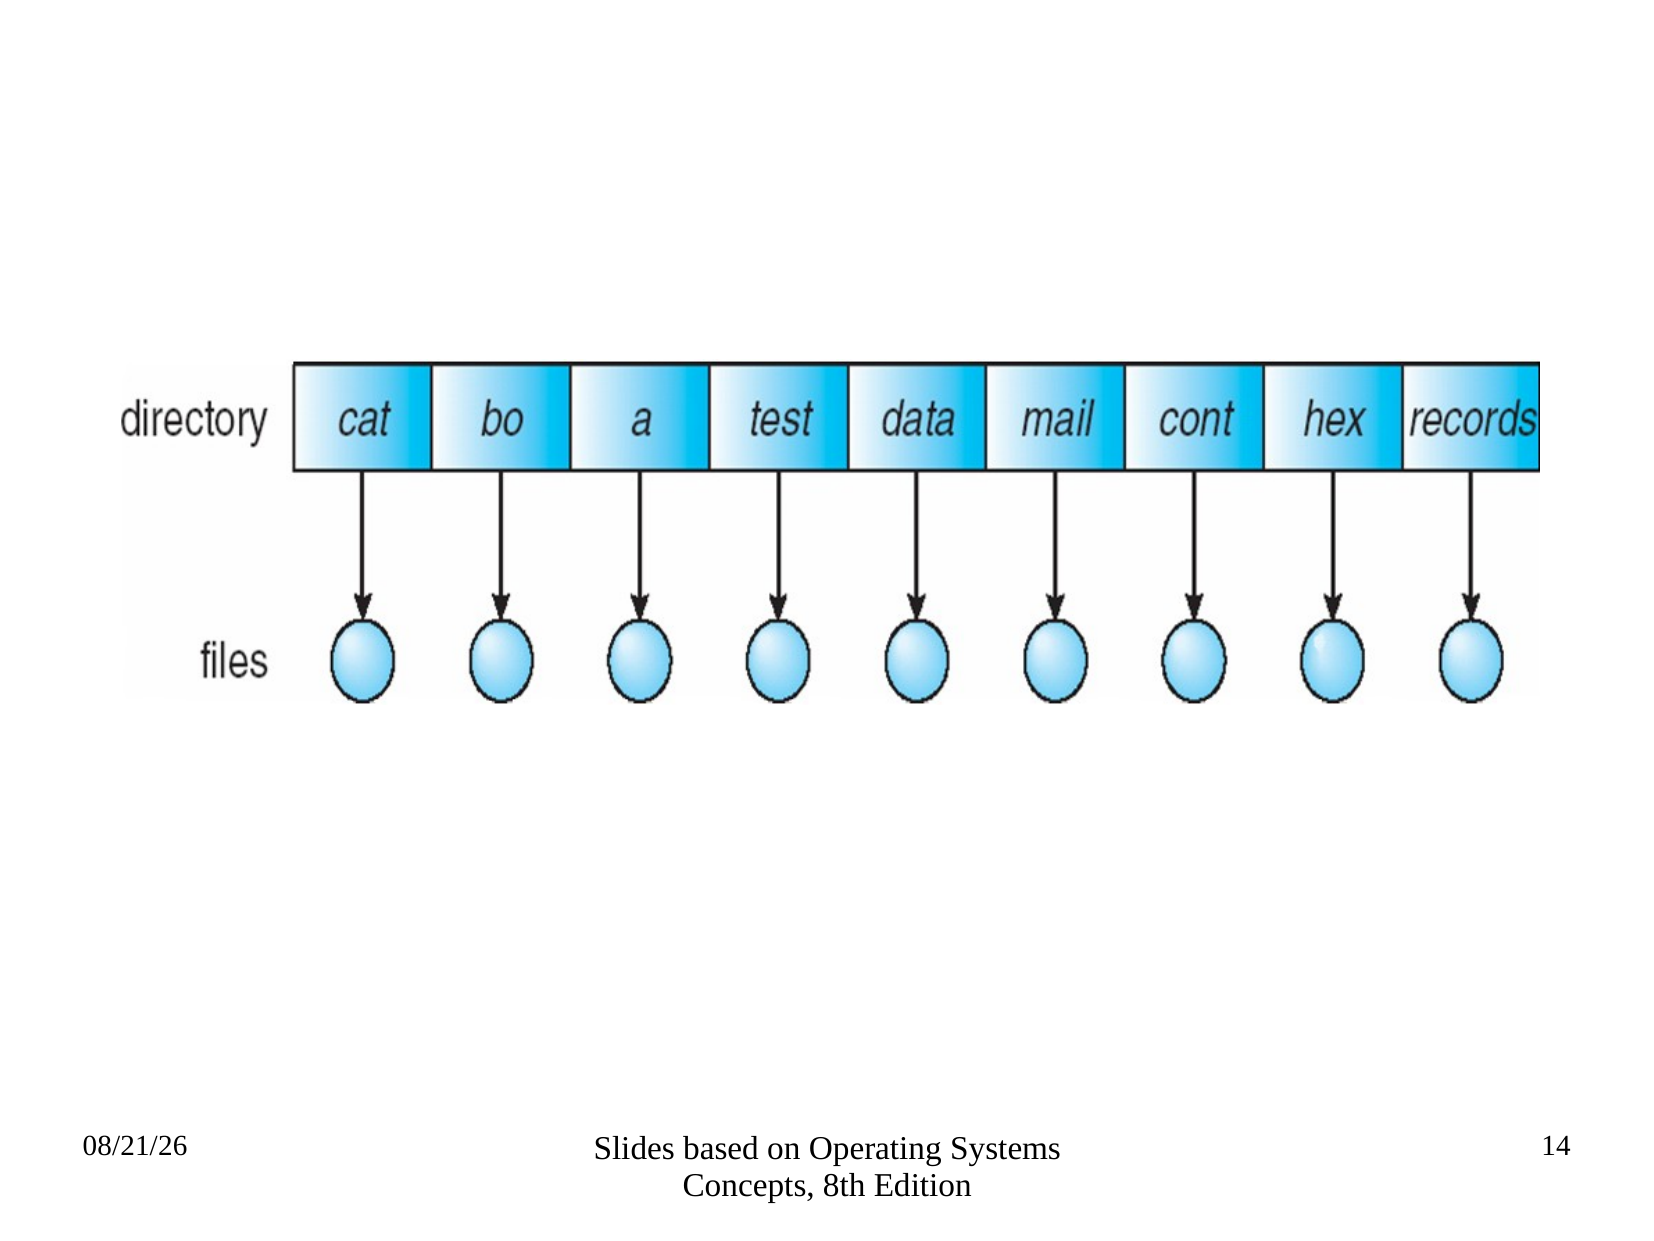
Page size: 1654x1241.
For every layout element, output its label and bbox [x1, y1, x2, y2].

picture [120, 359, 1540, 706]
